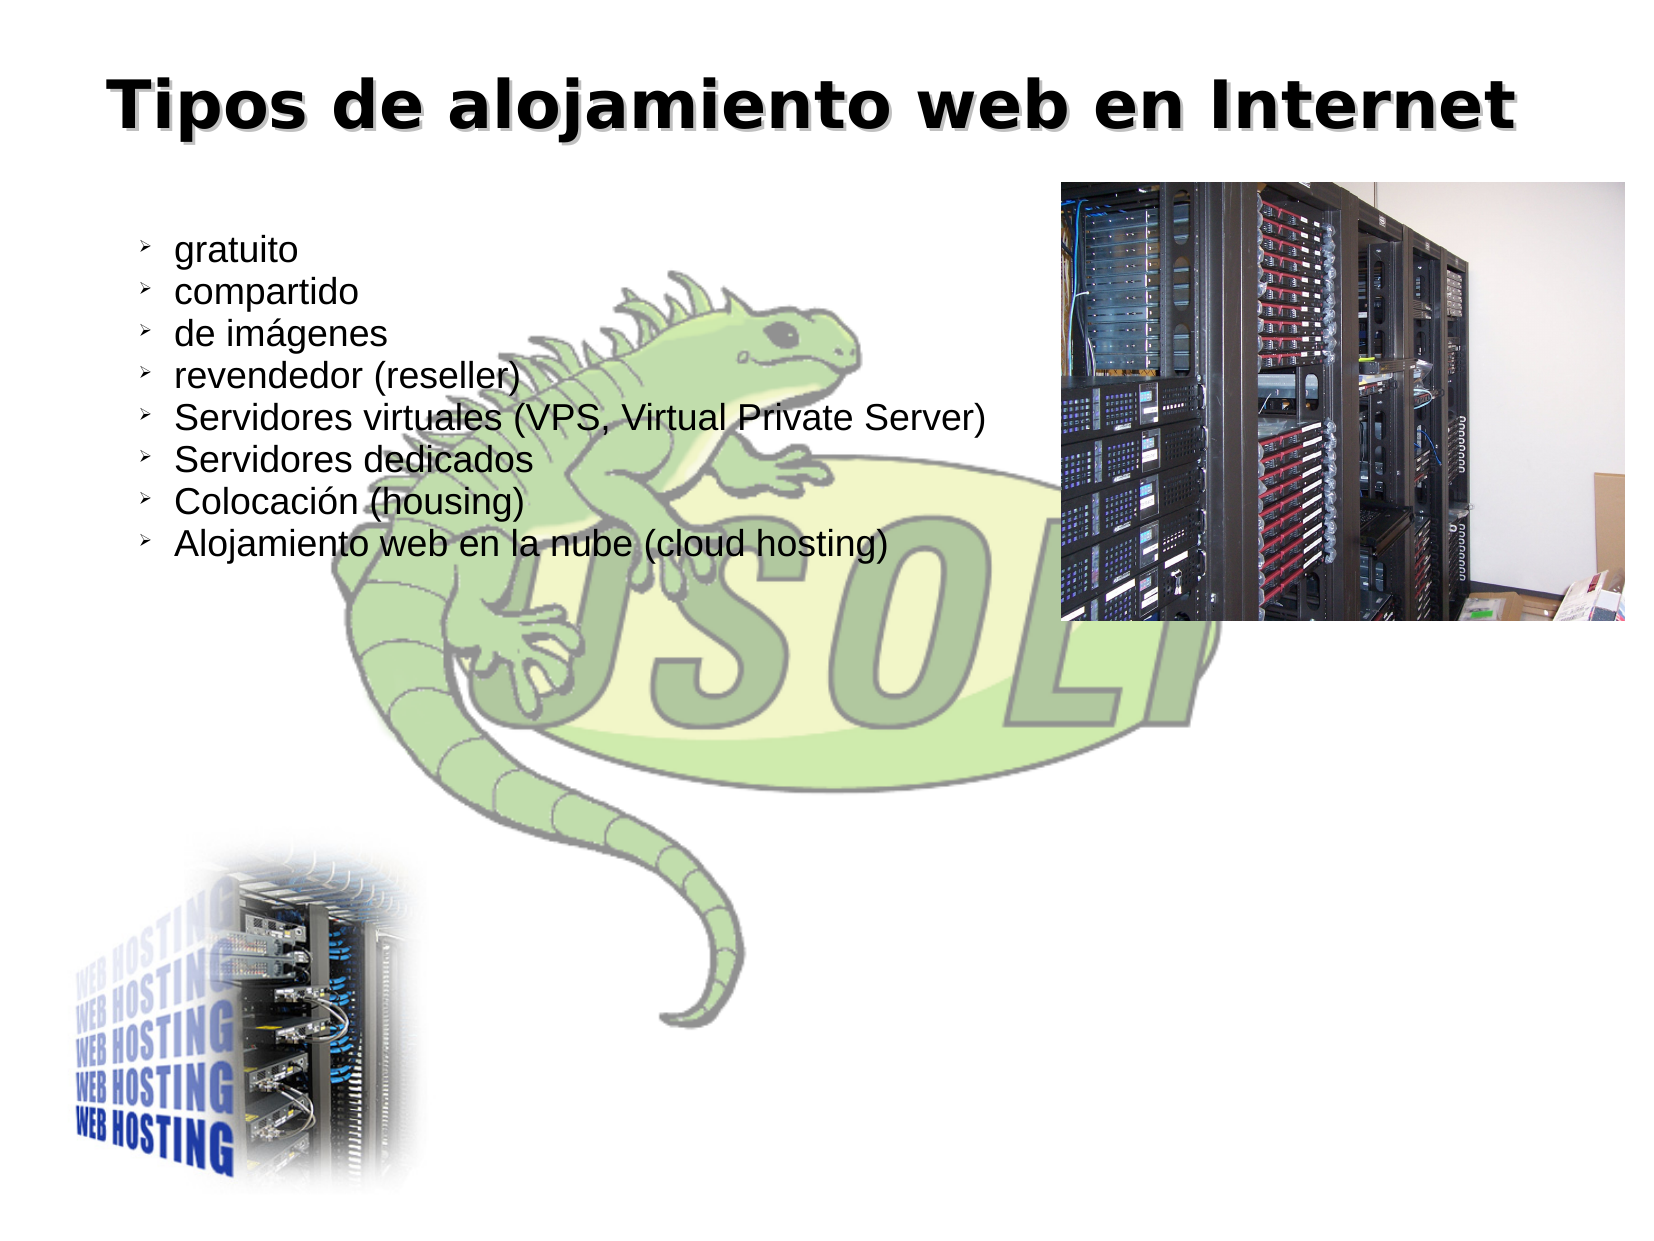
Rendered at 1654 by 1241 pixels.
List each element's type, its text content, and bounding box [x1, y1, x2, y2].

picture [59, 182, 1625, 1219]
text_box Tipos de alojamiento web en Internet gratuito compartido de imágenes revendedor (reseller) Servidores virtuales (VPS, Virtual Private Server) Servidores dedicados Colocación (housing) Alojamiento web en la nube (cloud hosting) [88, 59, 1536, 572]
